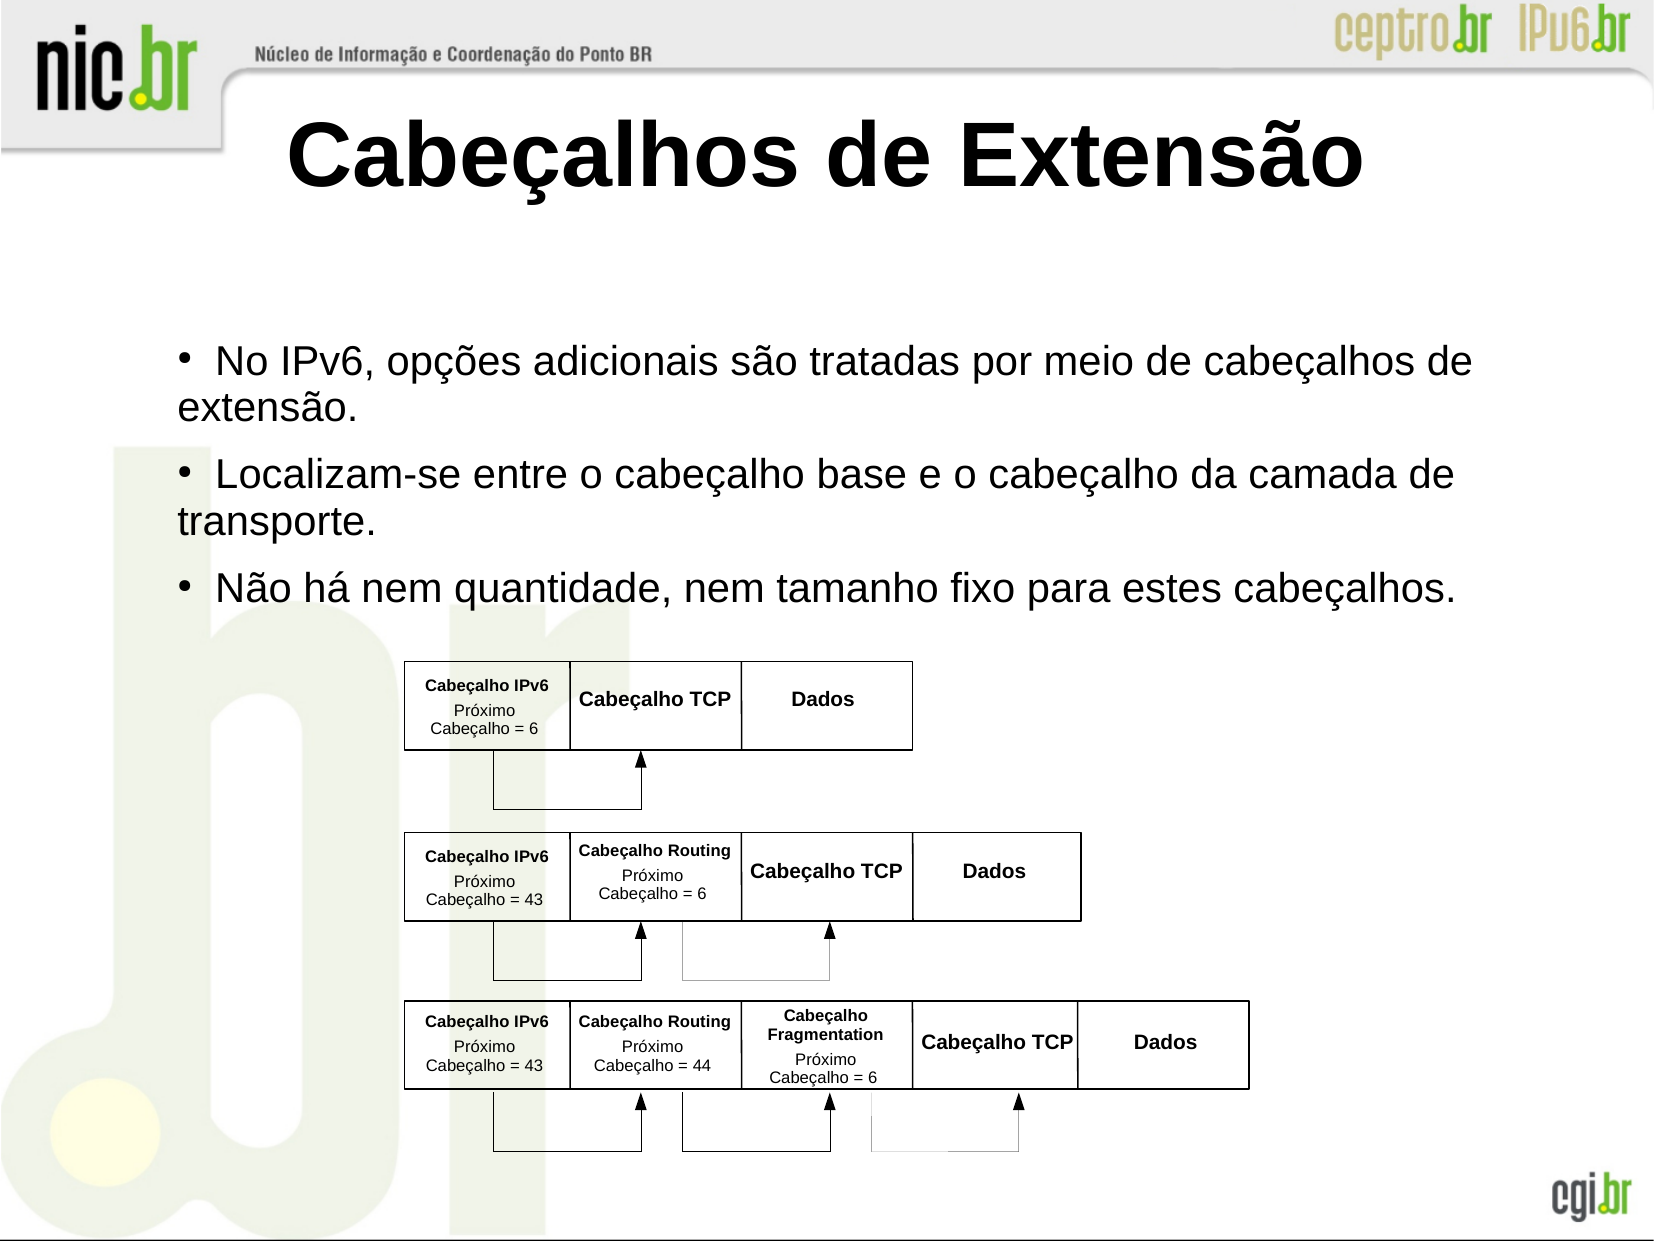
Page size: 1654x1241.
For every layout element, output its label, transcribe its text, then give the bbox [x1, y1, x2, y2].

text_box Cabeçalho IPv6 Próximo Cabeçalho = 6 [410, 669, 564, 746]
text_box No IPv6, opções adicionais são tratadas por meio de cabeçalhos de extensão. Localizam-se entre o cabeçalho base e o cabeçalho da camada de transporte. Não há nem quantidade, nem tamanho fixo para estes cabeçalhos. [162, 330, 1492, 384]
text_box Dados [947, 852, 1042, 891]
text_box Dados [776, 680, 870, 720]
text_box Cabeçalho TCP [564, 680, 747, 720]
text_box Cabeçalho TCP [906, 1023, 1089, 1062]
text_box Cabeçalho Fragmentation Próximo Cabeçalho = 6 [753, 999, 899, 1095]
text_box Cabeçalho Routing Próximo Cabeçalho = 6 [564, 834, 747, 911]
text_box Cabeçalhos de Extensão [88, 97, 1565, 215]
text_box Cabeçalho Routing Próximo Cabeçalho = 44 [564, 1005, 747, 1083]
text_box Cabeçalho IPv6 Próximo Cabeçalho = 43 [410, 1005, 564, 1083]
text_box Cabeçalho IPv6 Próximo Cabeçalho = 43 [410, 840, 564, 918]
text_box Cabeçalho TCP [735, 852, 918, 891]
picture [0, 0, 1654, 1241]
text_box Dados [1119, 1023, 1213, 1062]
